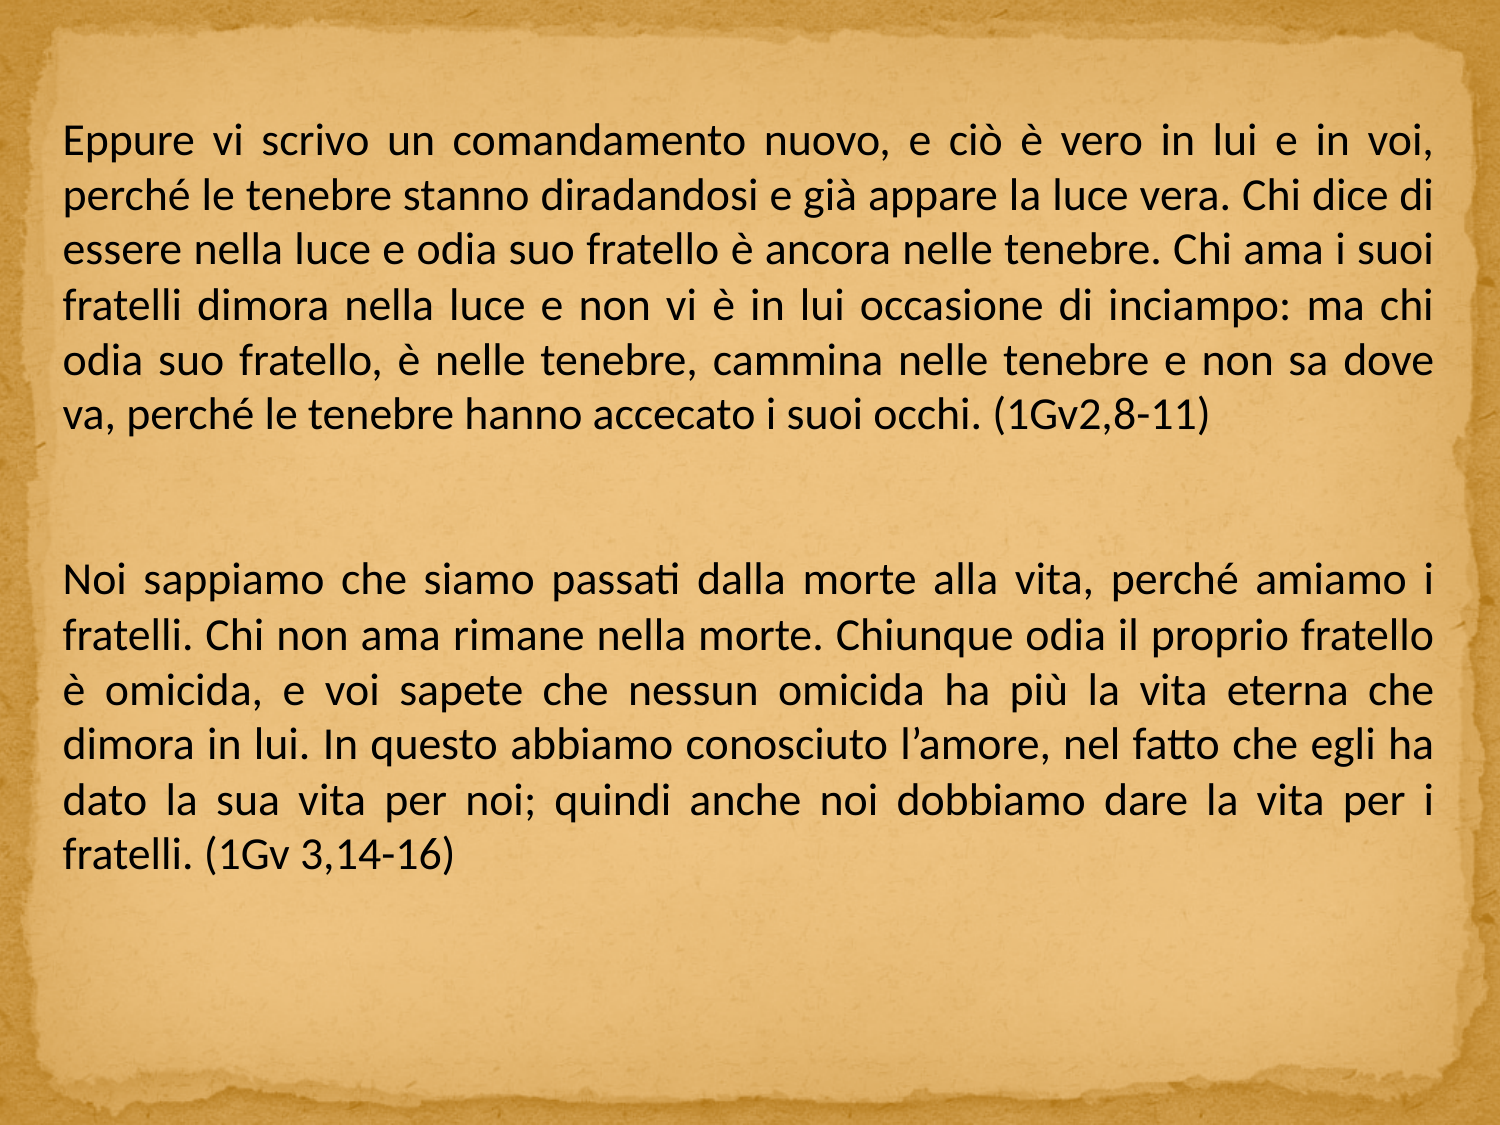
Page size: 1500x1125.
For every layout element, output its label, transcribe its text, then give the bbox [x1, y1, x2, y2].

text_box Eppure vi scrivo un comandamento nuovo, e ciò è vero in lui e in voi, perché le tenebre stanno diradandosi e già appare la luce vera. Chi dice di essere nella luce e odia suo fratello è ancora nelle tenebre. Chi ama i suoi fratelli dimora nella luce e non vi è in lui occasione di inciampo: ma chi odia suo fratello, è nelle tenebre, cammina nelle tenebre e non sa dove va, perché le tenebre hanno accecato i suoi occhi. (1Gv2,8-11) Noi sappiamo che siamo passati dalla morte alla vita, perché amiamo i fratelli. Chi non ama rimane nella morte. Chiunque odia il proprio fratello è omicida, e voi sapete che nessun omicida ha più la vita eterna che dimora in lui. In questo abbiamo conosciuto l’amore, nel fatto che egli ha dato la sua vita per noi; quindi anche noi dobbiamo dare la vita per i fratelli. (1Gv 3,14-16) [47, 101, 1454, 1006]
